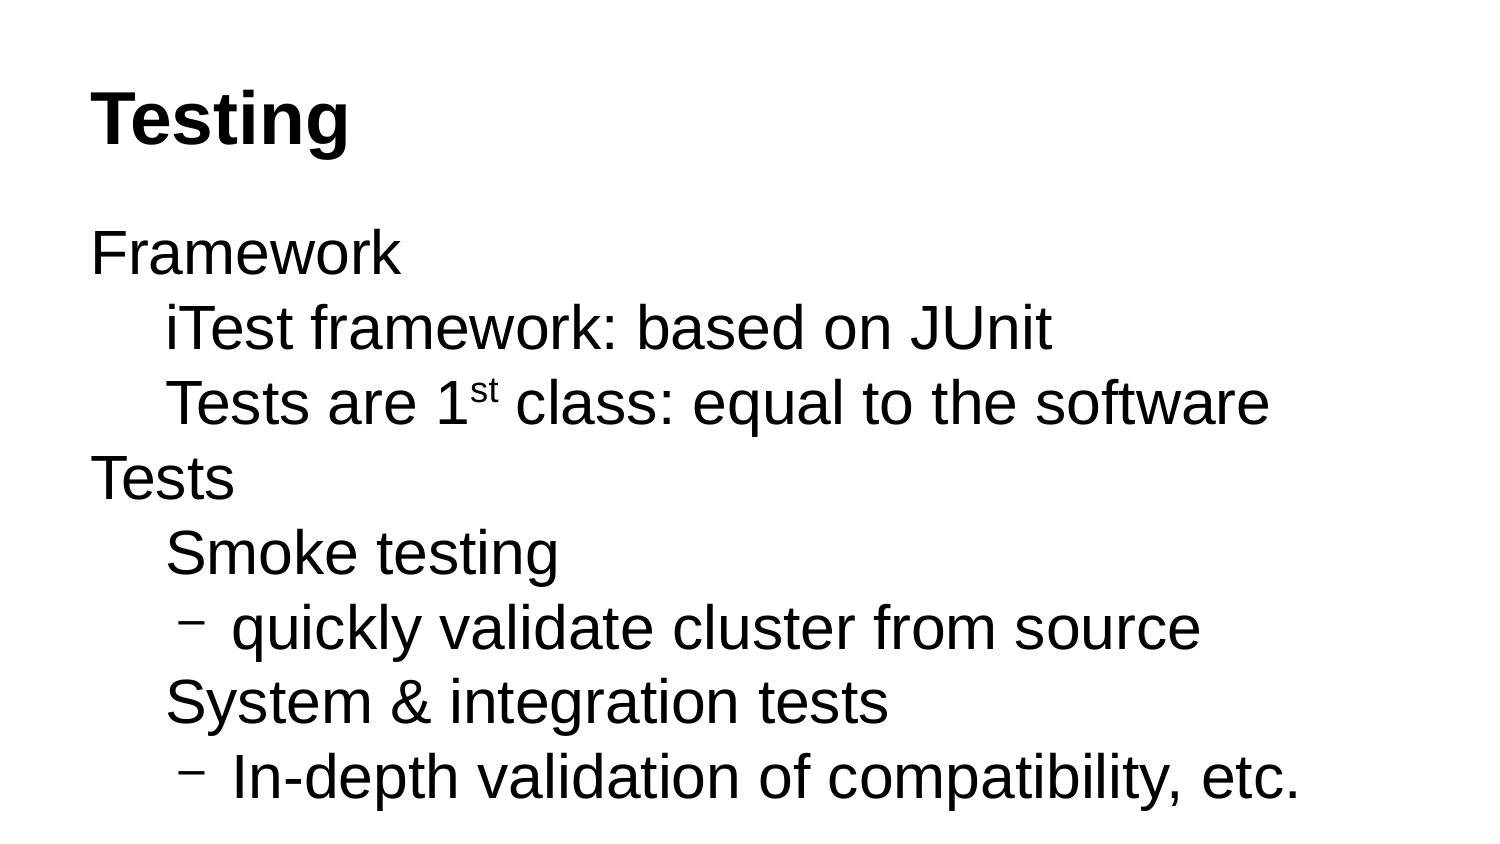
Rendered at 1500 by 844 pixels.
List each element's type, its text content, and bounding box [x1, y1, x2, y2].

list Framework iTest framework: based on JUnit Tests are 1st class: equal to the software Tests Smoke testing quickly validate cluster from source System & integration tests In-depth validation of compatibility, etc. [75, 196, 1425, 808]
title Testing [75, 33, 1425, 175]
